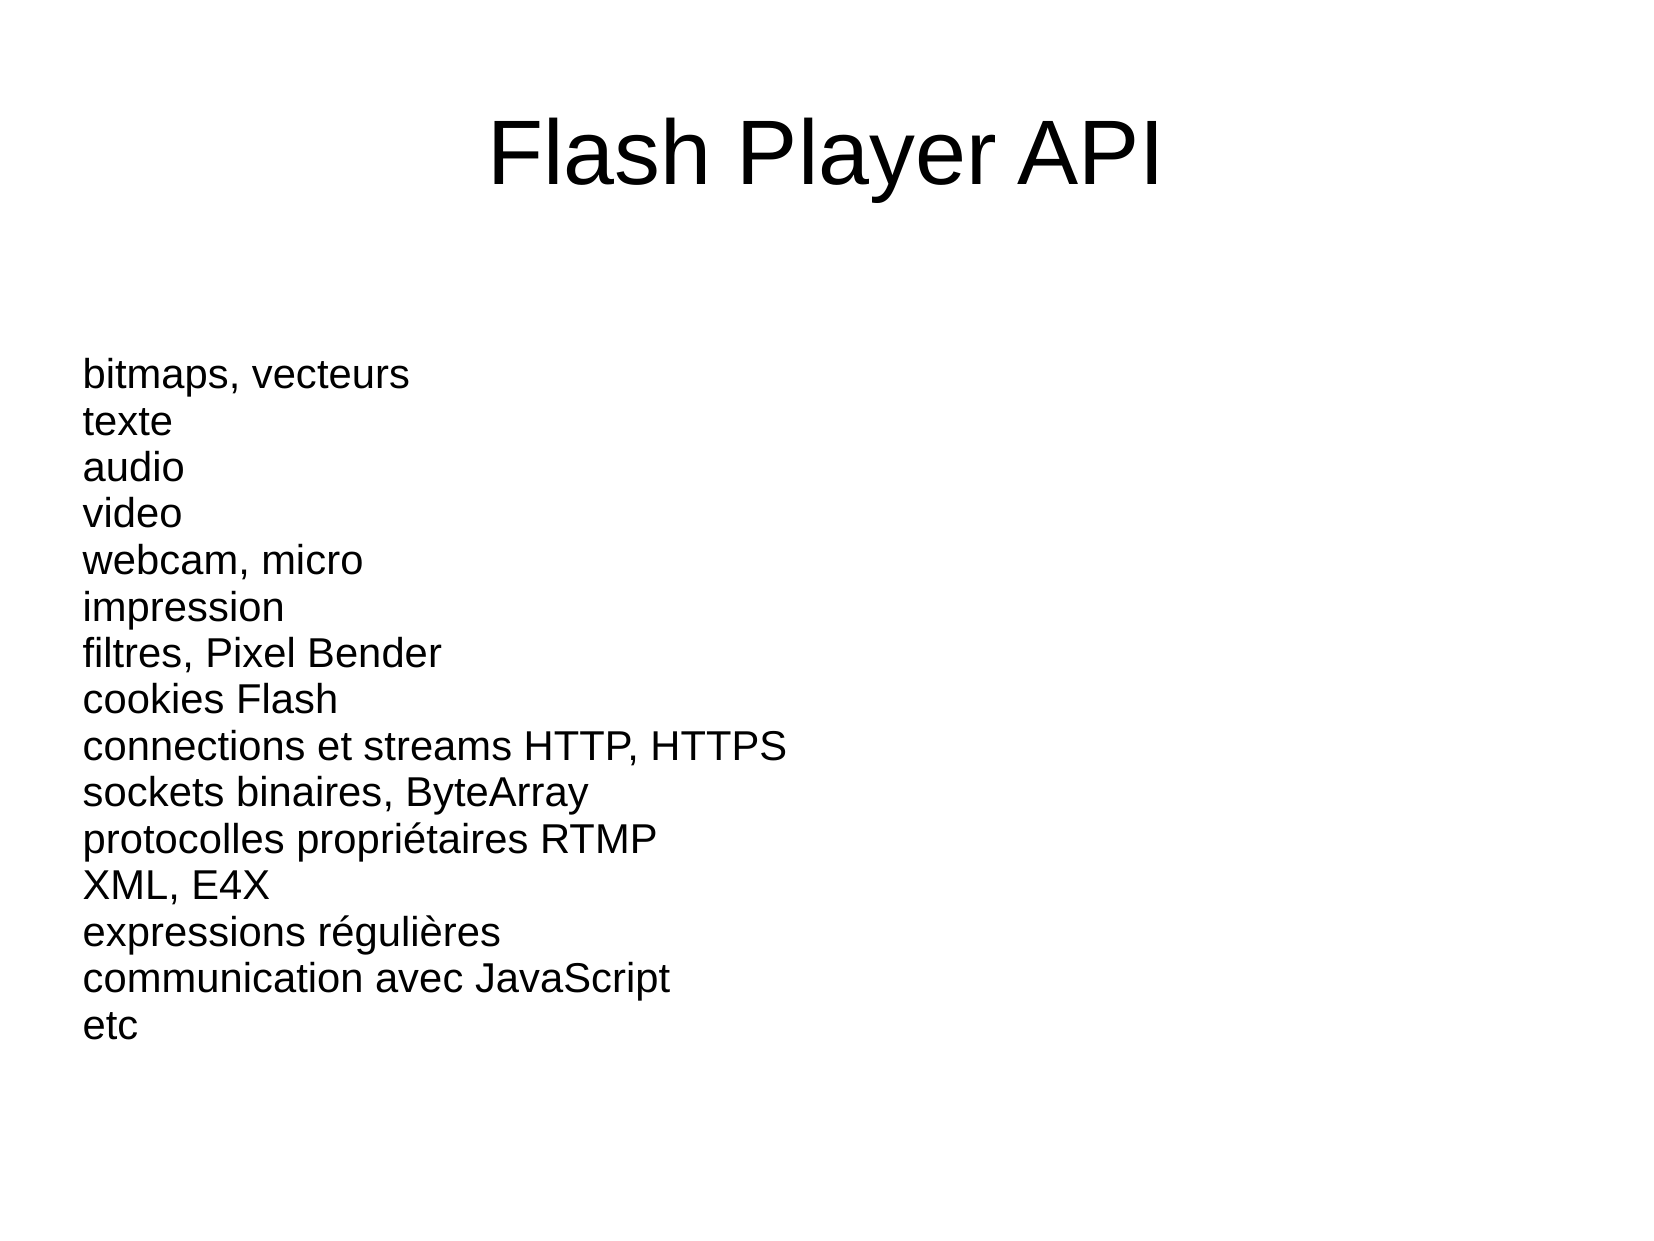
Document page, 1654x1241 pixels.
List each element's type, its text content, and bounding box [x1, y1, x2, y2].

title Flash Player API [82, 49, 1571, 257]
subtitle bitmaps, vecteurs texte audio video webcam, micro impression filtres, Pixel Bender cookies Flash connections et streams HTTP, HTTPS sockets binaires, ByteArray protocolles propriétaires RTMP XML, E4X expressions régulières communication avec JavaScript etc [82, 297, 1571, 1102]
